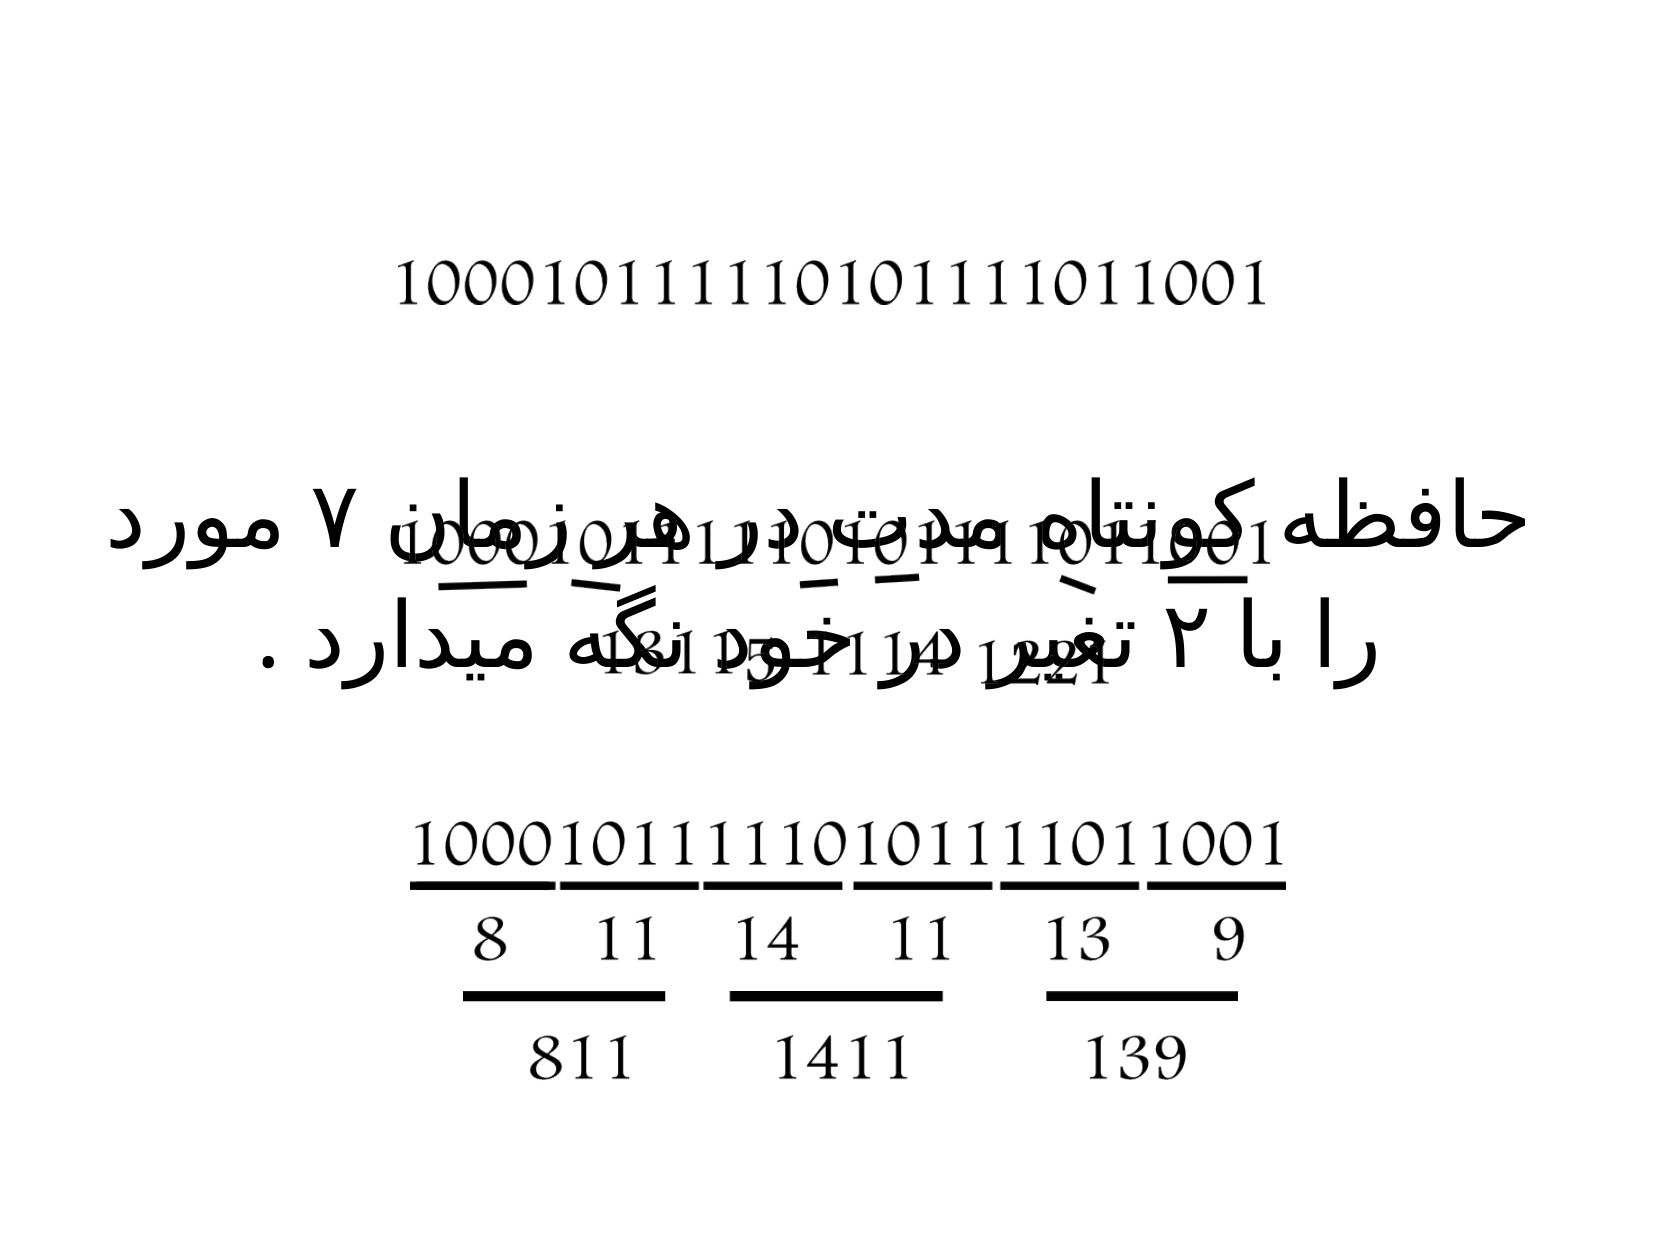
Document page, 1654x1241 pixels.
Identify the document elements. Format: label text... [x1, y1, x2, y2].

picture [410, 821, 1286, 964]
title حافظه کونتاه مدت در هر زمان ۷ مورد را با ۲ تغیر در خود نگه میدارد . [75, 481, 1564, 689]
picture [398, 260, 1265, 305]
picture [463, 991, 1238, 1083]
picture [402, 520, 1270, 685]
